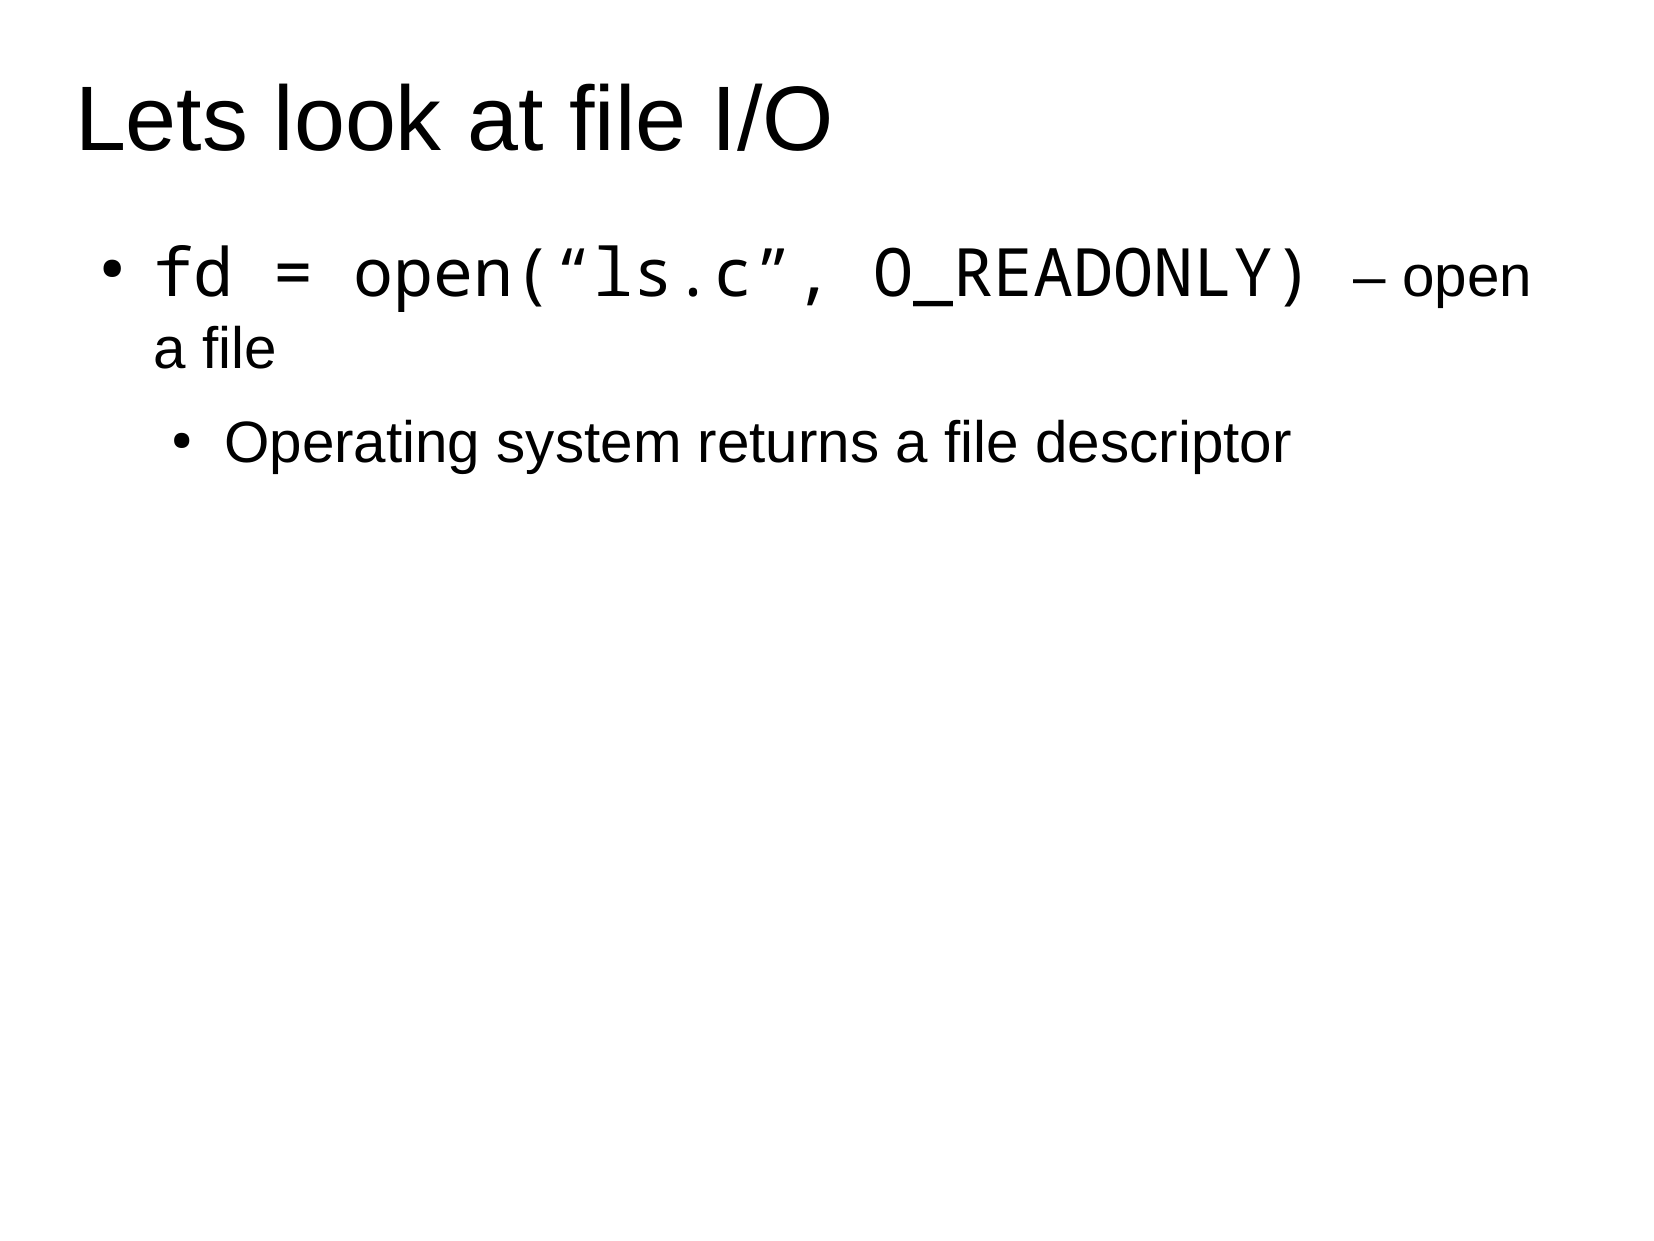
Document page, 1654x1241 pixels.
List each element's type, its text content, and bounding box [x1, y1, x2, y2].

title Lets look at file I/O [75, 49, 1538, 188]
list fd = open(“ls.c”, O_READONLY) – open a file Operating system returns a file descriptor [82, 225, 1571, 1163]
